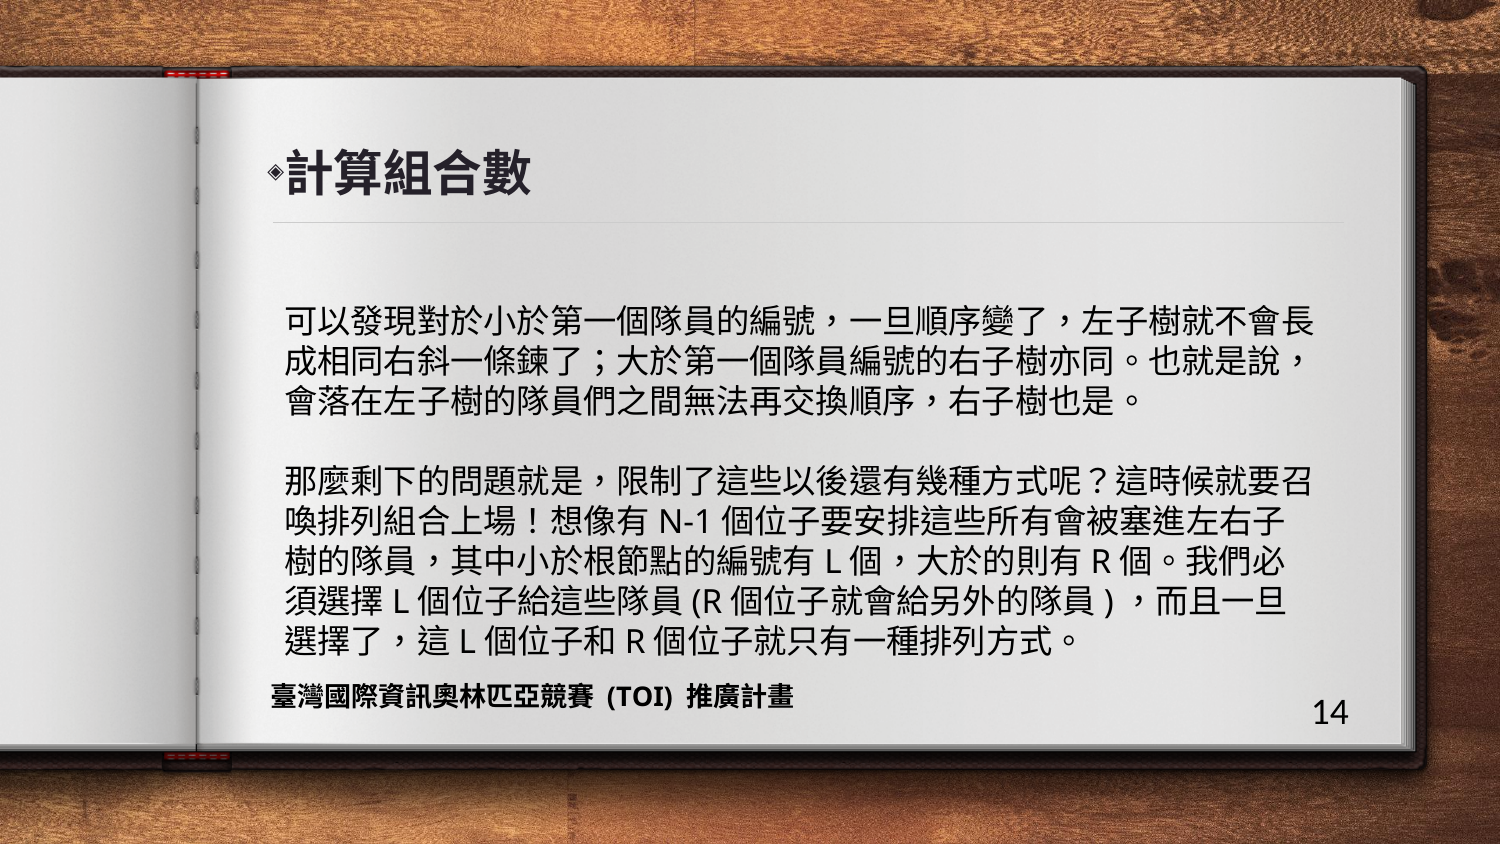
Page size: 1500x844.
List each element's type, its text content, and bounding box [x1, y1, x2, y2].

text_box [1295, 672, 1386, 737]
list 計算組合數 [252, 126, 1194, 216]
text_box 可以發現對於小於第一個隊員的編號，一旦順序變了，左子樹就不會長成相同右斜一條鍊了；大於第一個隊員編號的右子樹亦同。也就是說，會落在左子樹的隊員們之間無法再交換順序，右子樹也是。 那麼剩下的問題就是，限制了這些以後還有幾種方式呢？這時候就要召喚排列組合上場！想像有N-1個位子要安排這些所有會被塞進左右子樹的隊員，其中小於根節點的編號有L個，大於的則有R個。我們必須選擇L個位子給這些隊員(R個位子就會給另外的隊員)，而且一旦選擇了，這L個位子和R個位子就只有一種排列方式。 [269, 293, 1331, 672]
